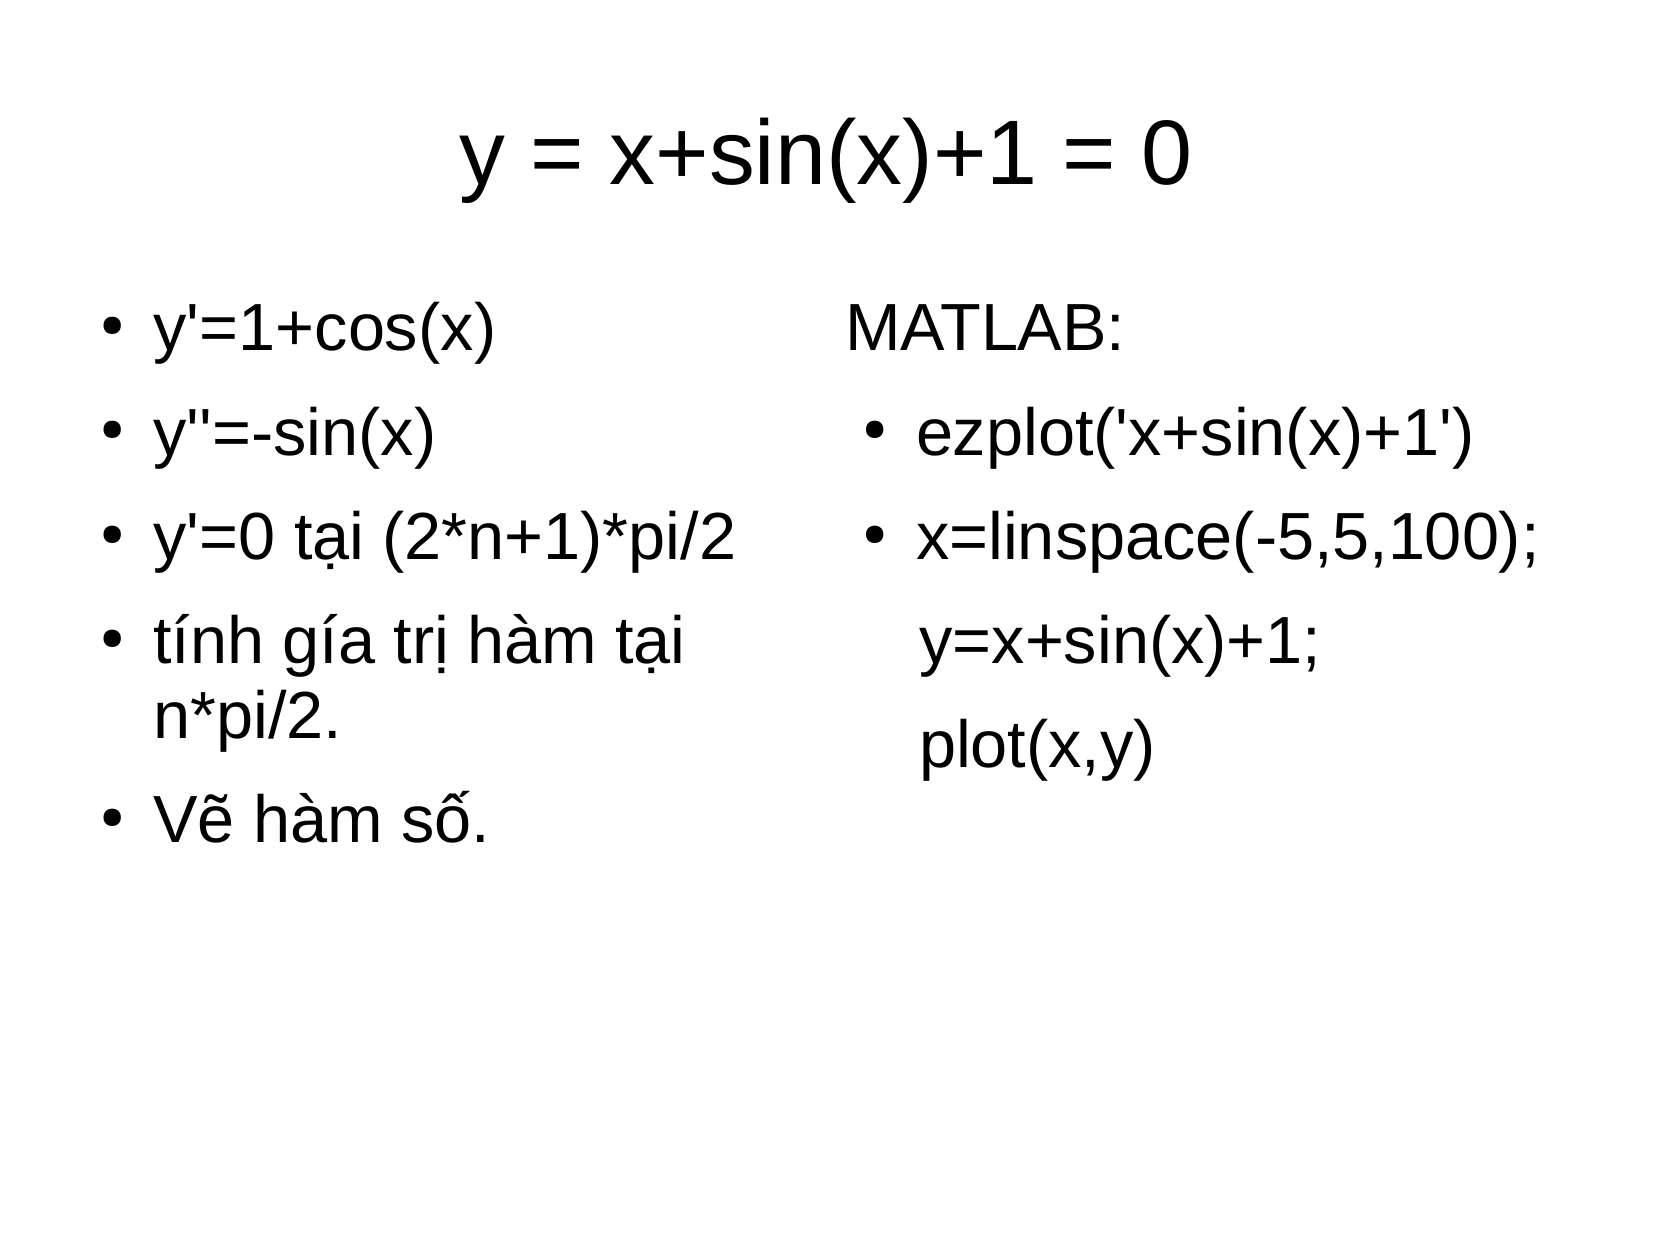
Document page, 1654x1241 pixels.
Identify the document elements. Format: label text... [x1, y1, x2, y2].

list y'=1+cos(x) y''=-sin(x) y'=0 tại (2*n+1)*pi/2 tính gía trị hàm tại n*pi/2. Vẽ hàm số. [82, 290, 809, 1010]
title y = x+sin(x)+1 = 0 [82, 49, 1571, 257]
list MATLAB: ezplot('x+sin(x)+1') x=linspace(-5,5,100); y=x+sin(x)+1; plot(x,y) [845, 290, 1572, 1010]
